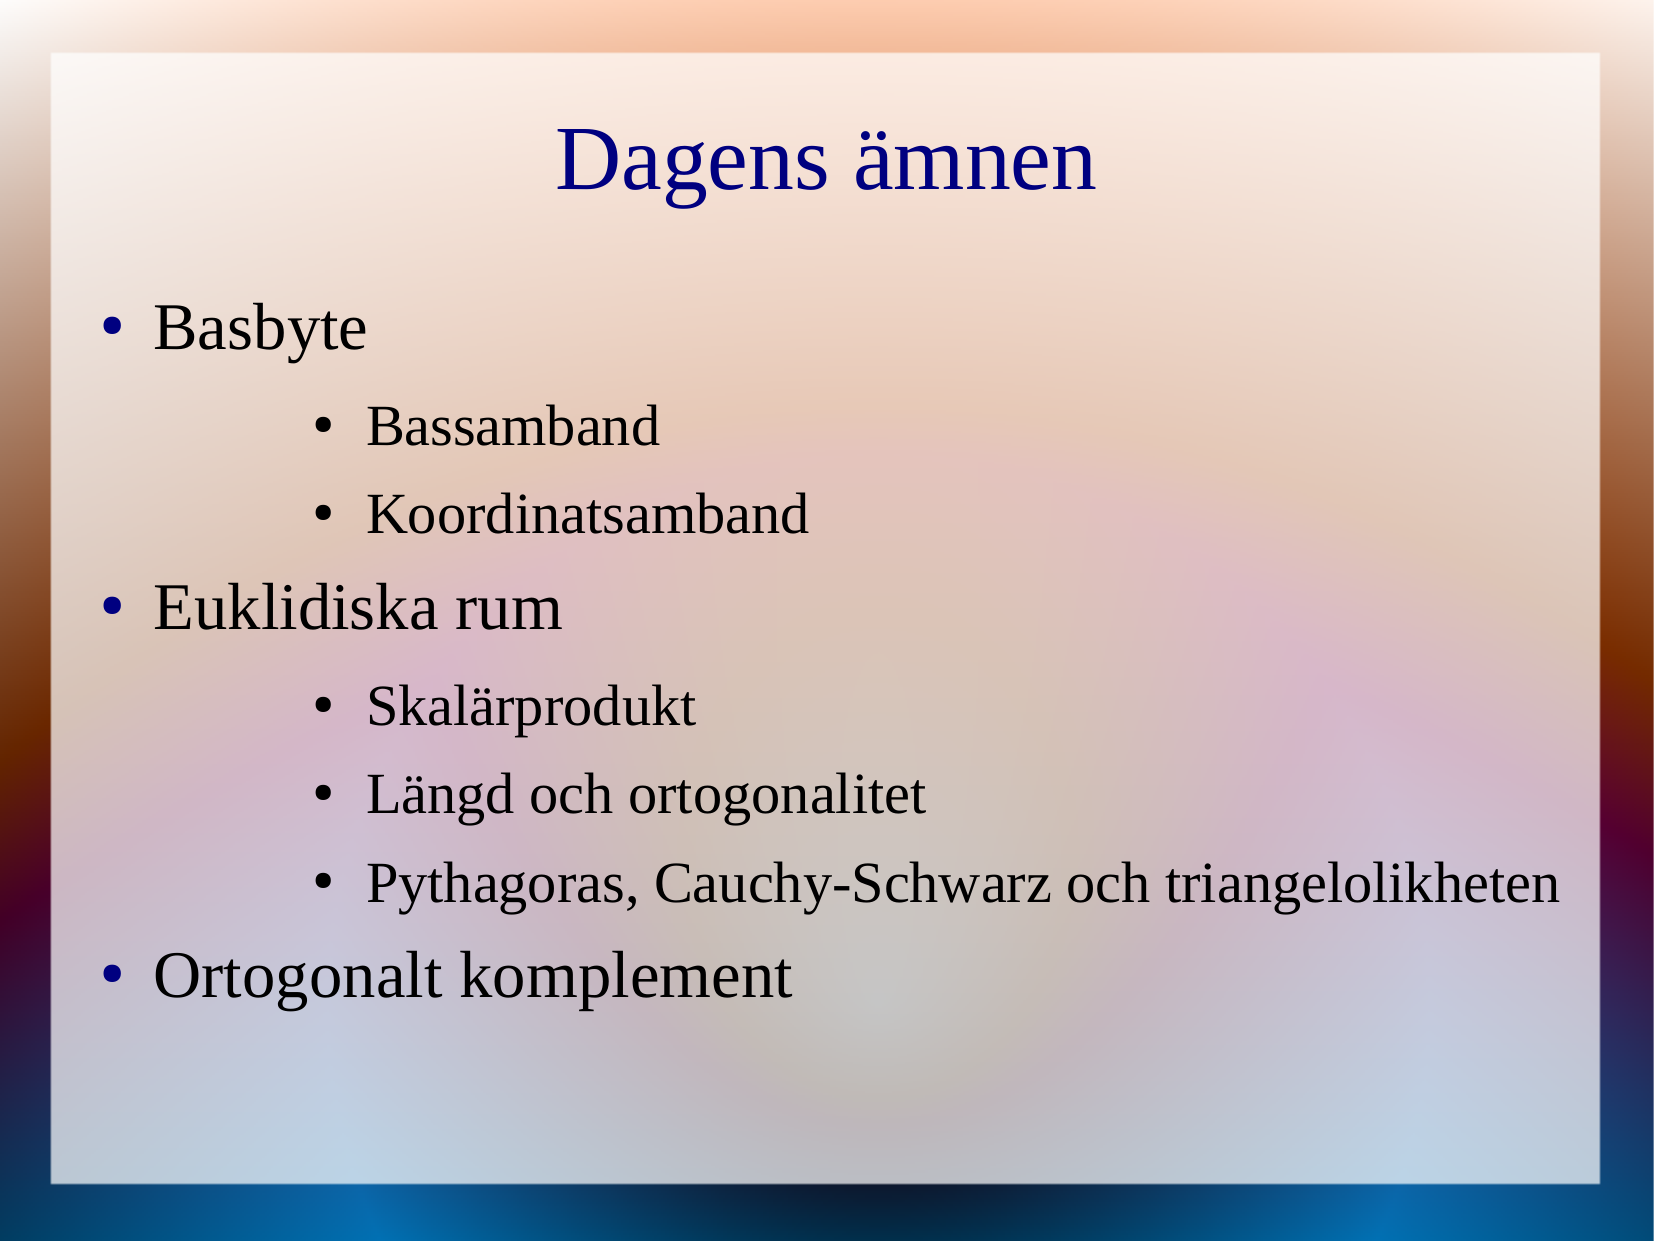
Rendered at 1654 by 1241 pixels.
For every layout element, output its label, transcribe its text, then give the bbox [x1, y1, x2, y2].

title Dagens ämnen [82, 55, 1571, 263]
picture [0, 0, 1654, 1241]
list Basbyte Bassamband Koordinatsamband Euklidiska rum Skalärprodukt Längd och ortogonalitet Pythagoras, Cauchy-Schwarz och triangelolikheten Ortogonalt komplement [82, 290, 1571, 1034]
